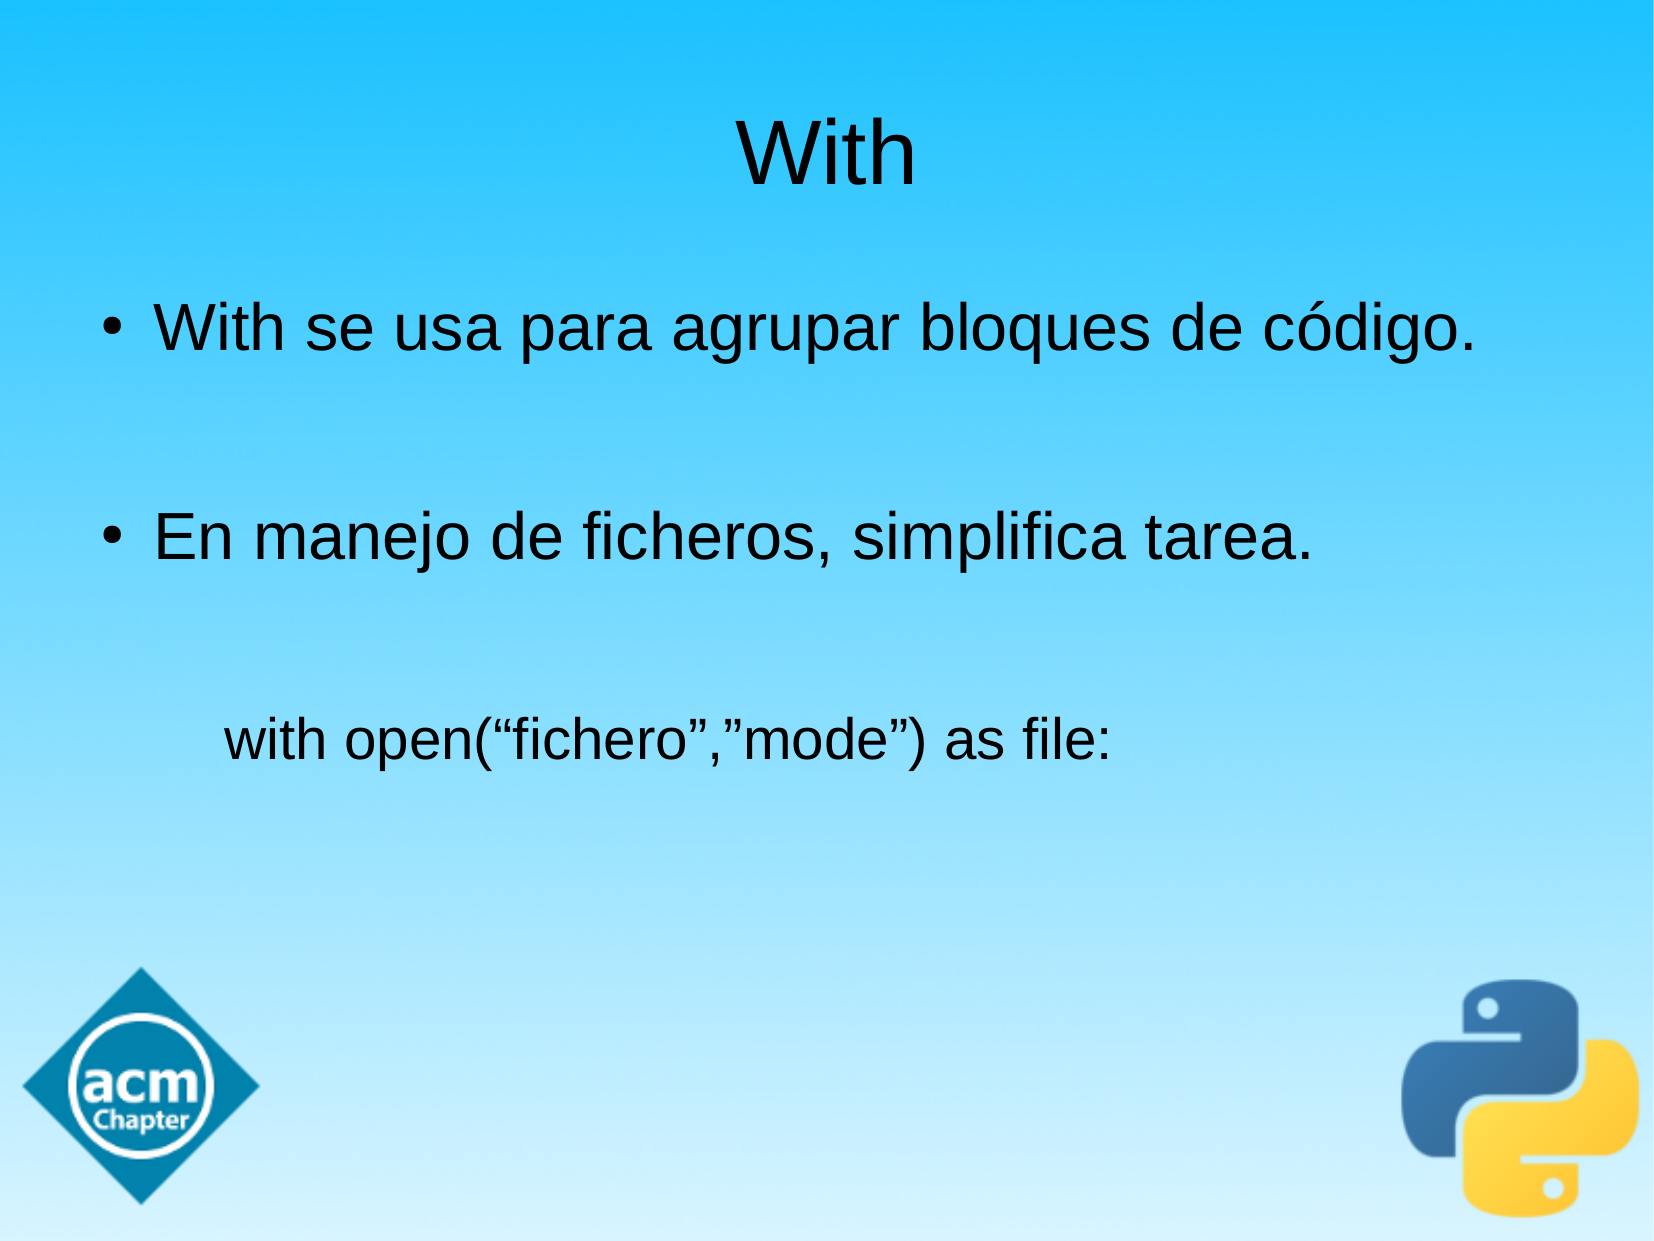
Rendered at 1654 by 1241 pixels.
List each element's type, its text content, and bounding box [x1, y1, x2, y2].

list With se usa para agrupar bloques de código. En manejo de ficheros, simplifica tarea. with open(“fichero”,”mode”) as file: [82, 290, 1571, 1010]
title With [82, 49, 1571, 257]
picture [0, 0, 1654, 1241]
